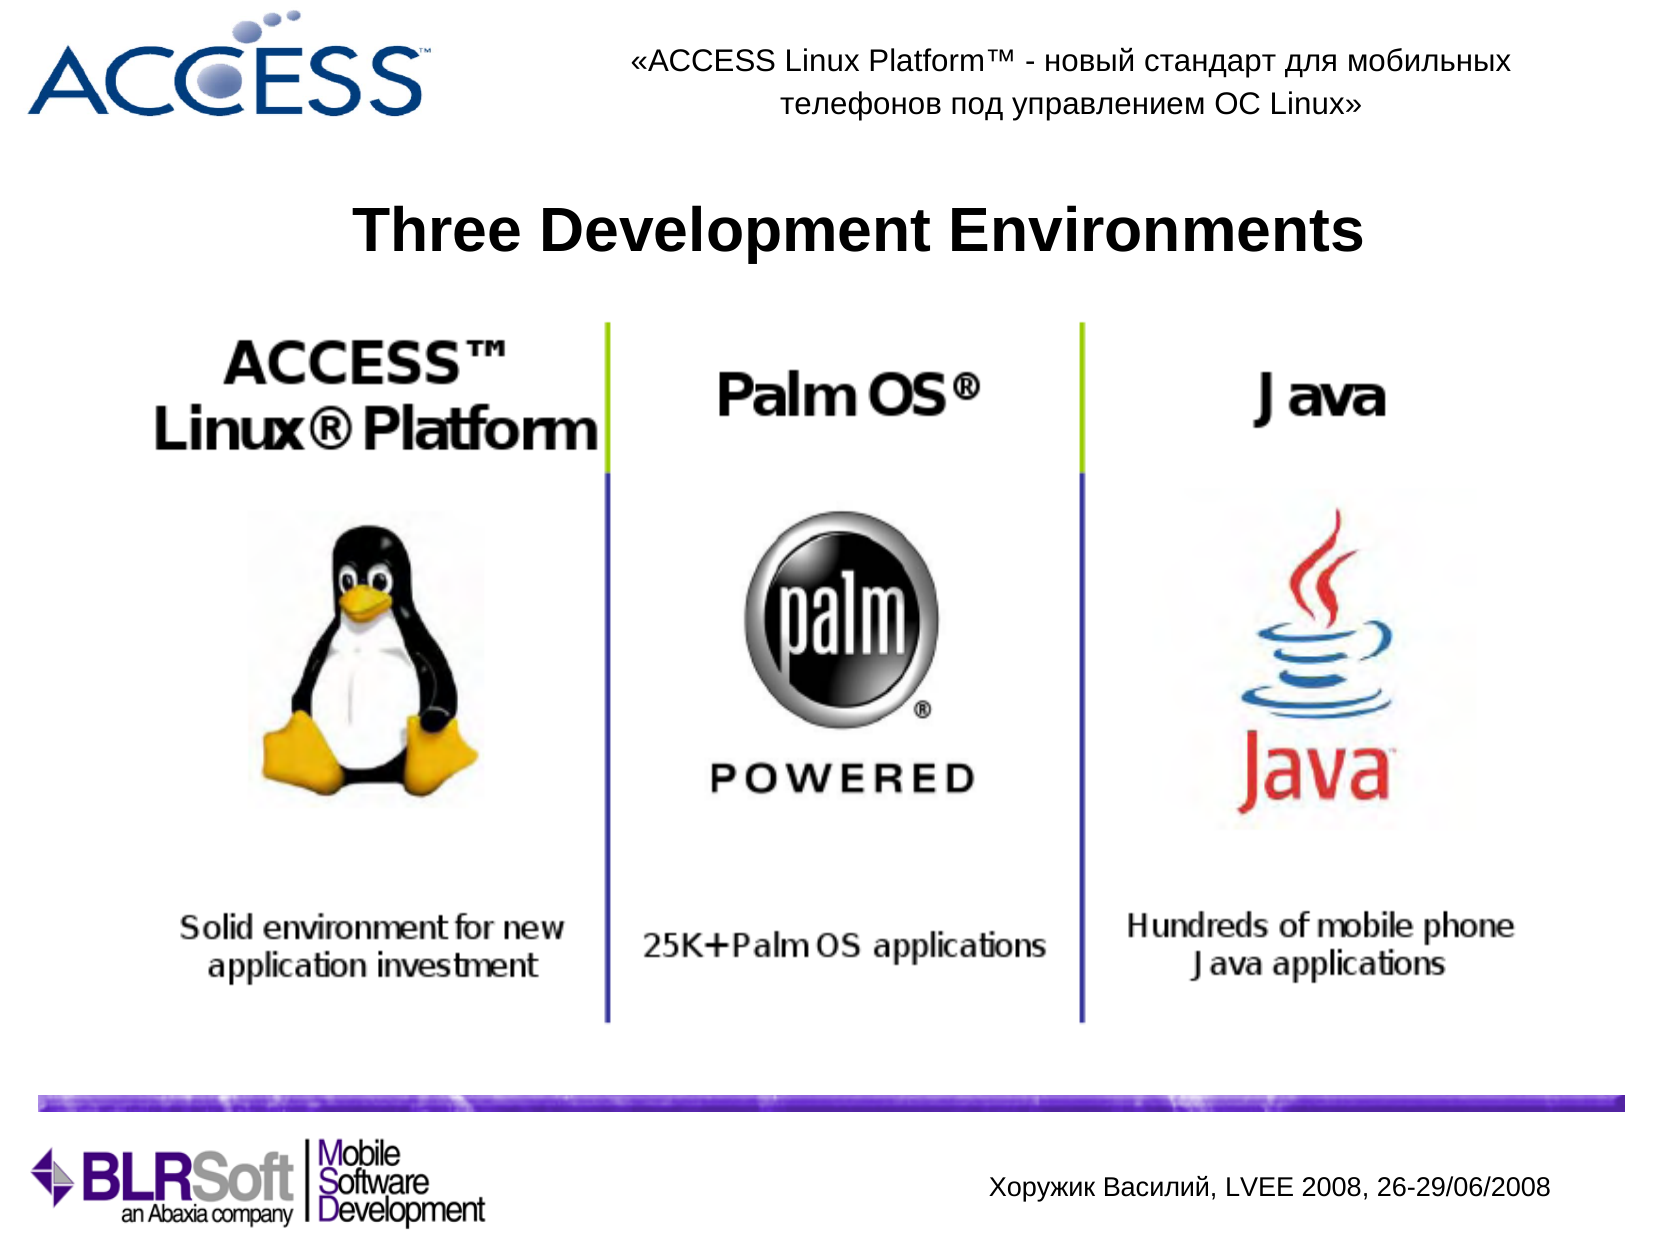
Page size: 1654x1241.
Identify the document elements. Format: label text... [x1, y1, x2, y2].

picture [147, 289, 1542, 1039]
picture [38, 1095, 1625, 1112]
picture [17, 5, 443, 119]
title «ACCESS Linux Platform™ - новый стандарт для мобильных телефонов под управлением ОС Linux» [560, 0, 1583, 182]
text_box Хоружик Василий, LVEE 2008, 26-29/06/2008 [885, 1122, 1654, 1241]
text_box Three Development Environments [348, 159, 1371, 277]
picture [15, 1122, 502, 1241]
